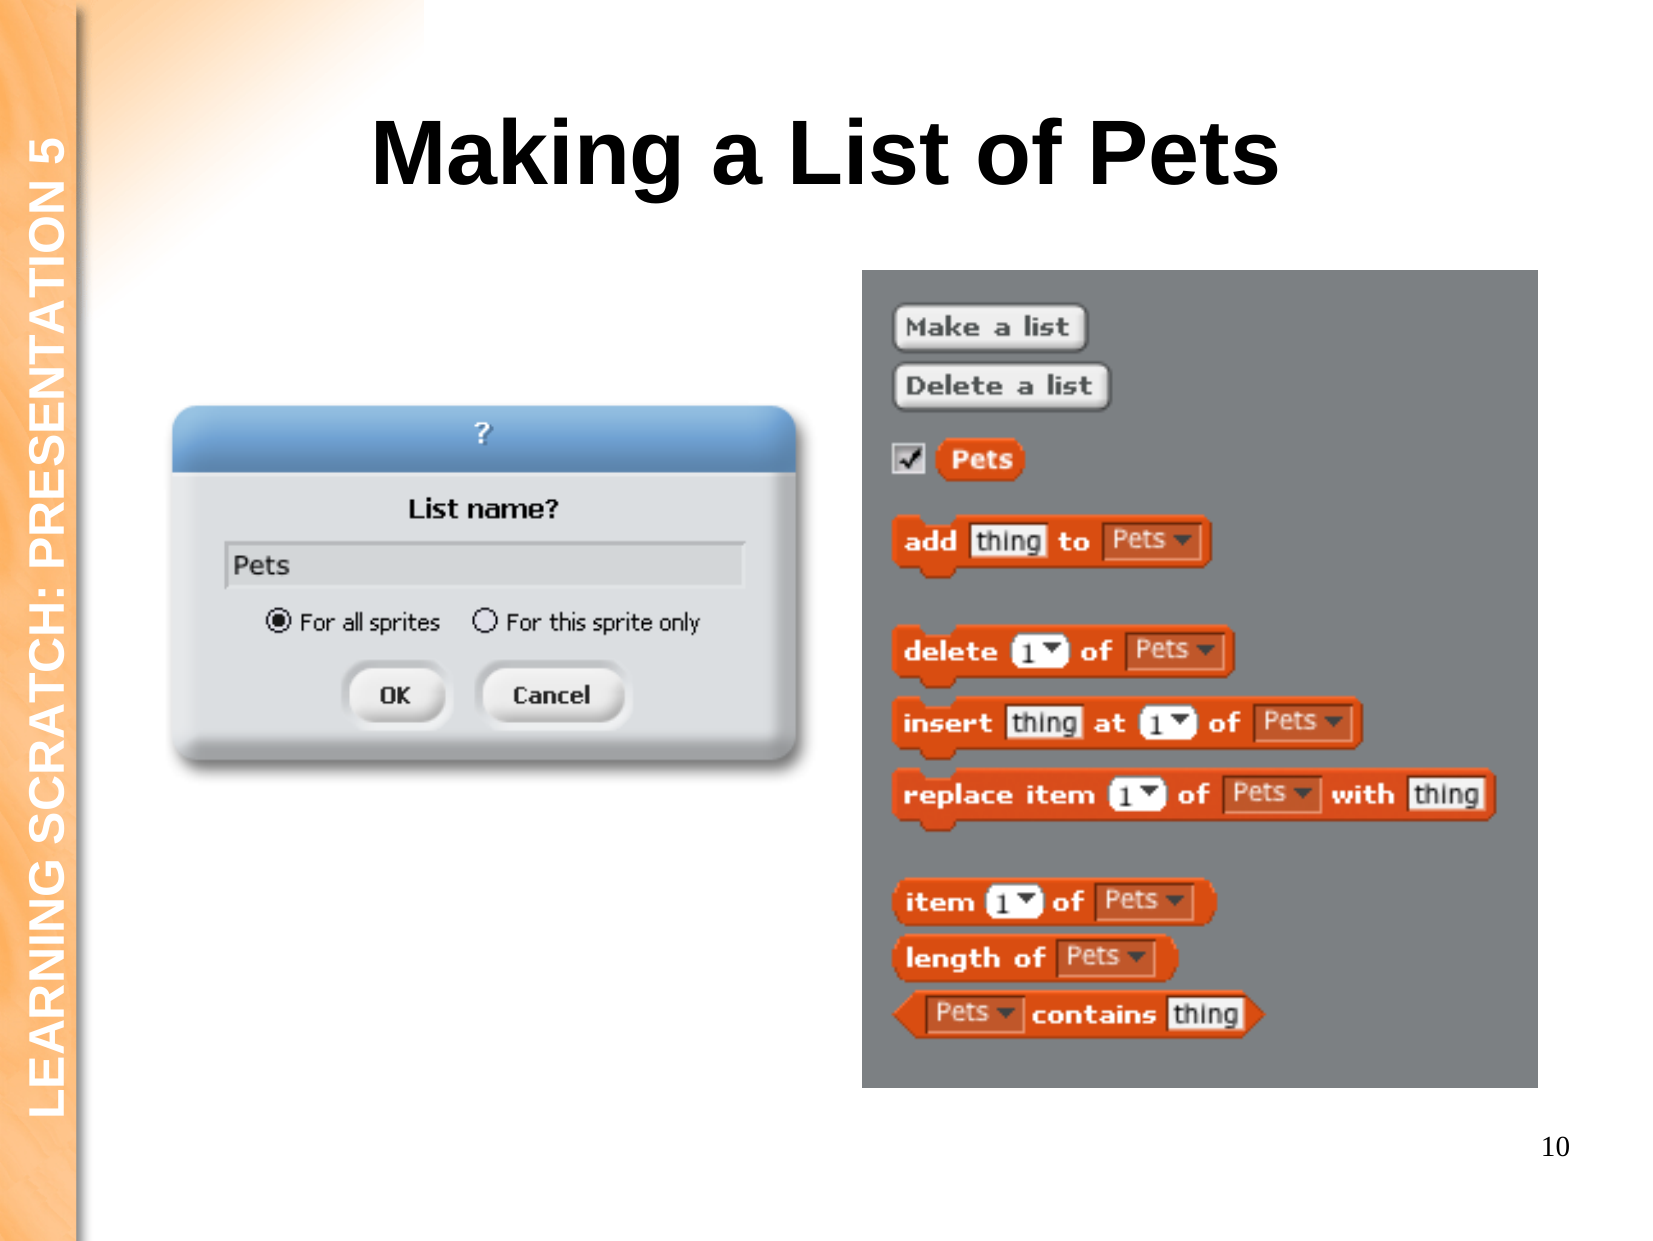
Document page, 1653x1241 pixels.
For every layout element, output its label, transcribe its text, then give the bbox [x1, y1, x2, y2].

picture [0, 0, 1538, 1241]
title Making a List of Pets [82, 56, 1571, 250]
